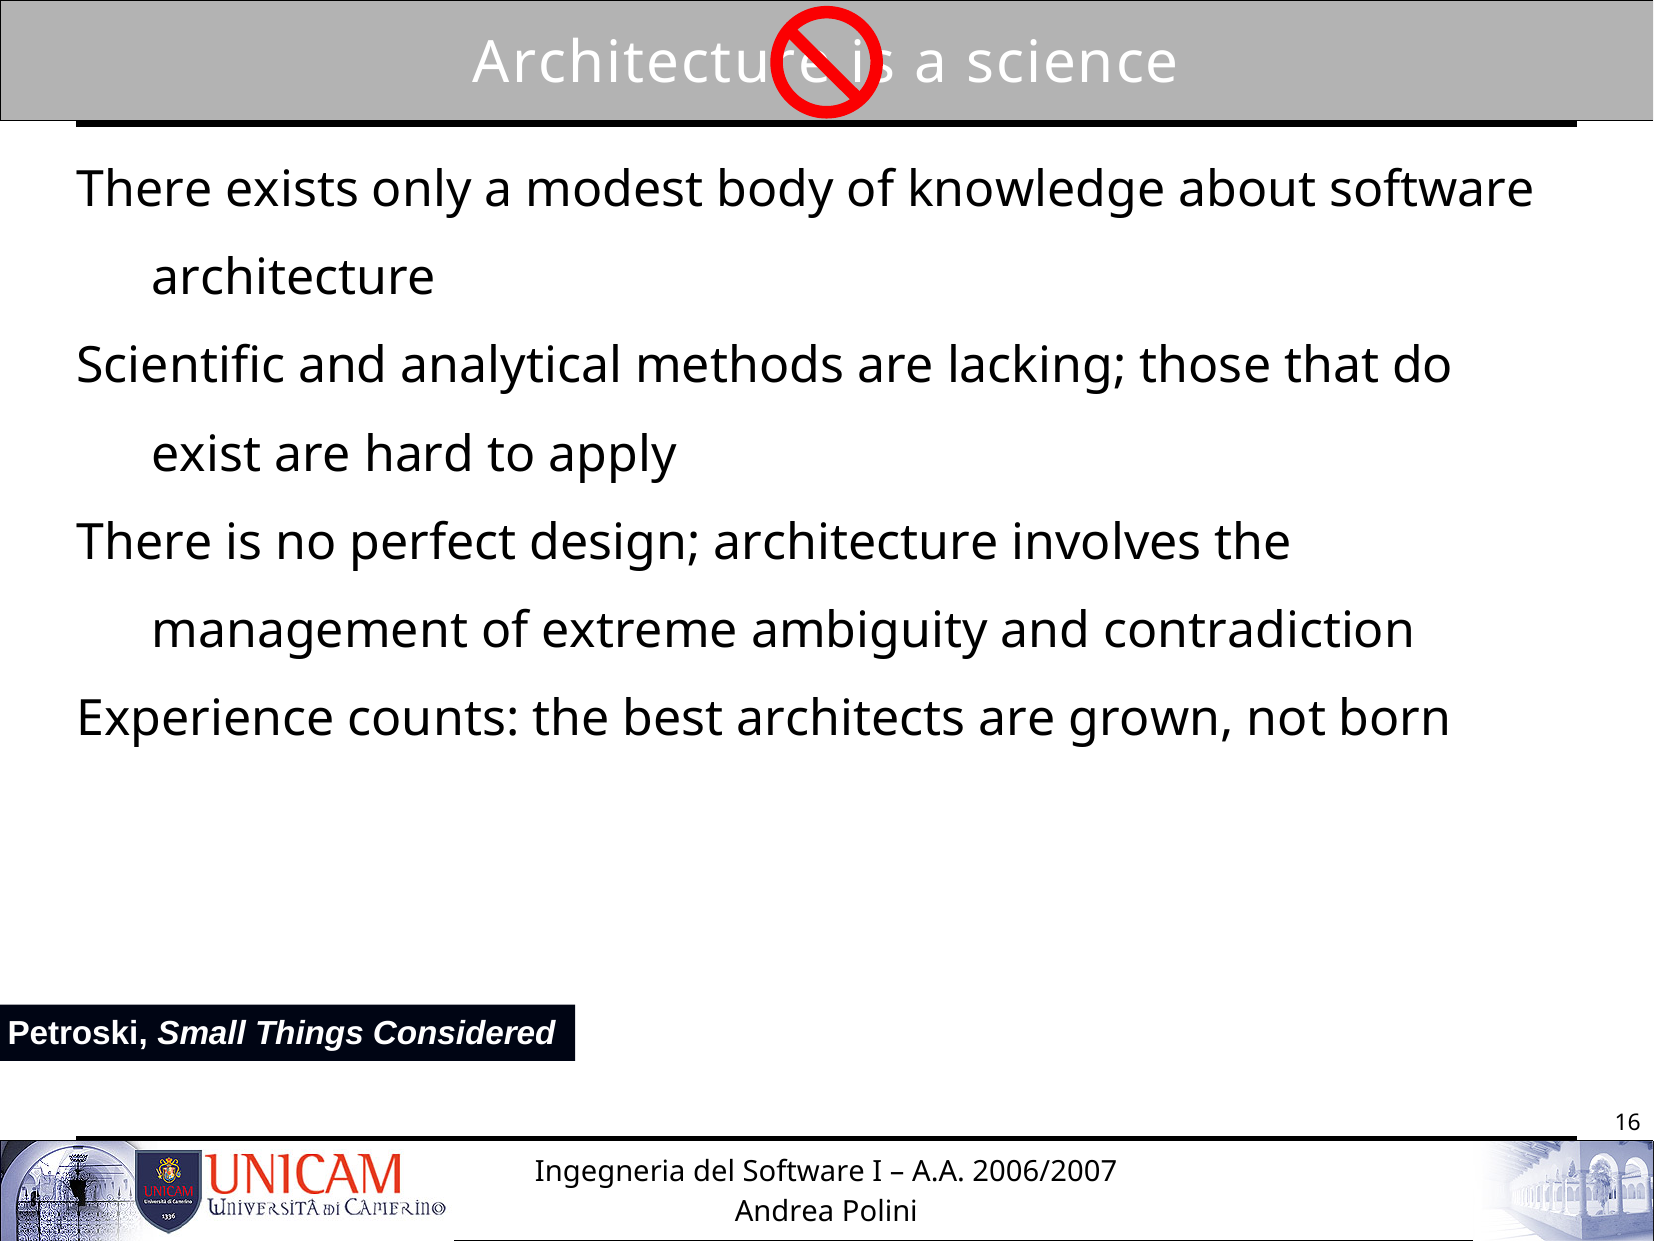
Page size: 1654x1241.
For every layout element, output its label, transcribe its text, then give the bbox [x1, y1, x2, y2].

text_box Petroski, Small Things Considered [0, 1004, 576, 1061]
title Architecture is a science [0, 0, 1653, 121]
picture [0, 1141, 454, 1241]
list There exists only a modest body of knowledge about software architecture Scientific and analytical methods are lacking; those that do exist are hard to apply There is no perfect design; architecture involves the management of extreme ambiguity and contradiction Experience counts: the best architects are grown, not born [76, 152, 1577, 715]
picture [1473, 1141, 1654, 1241]
